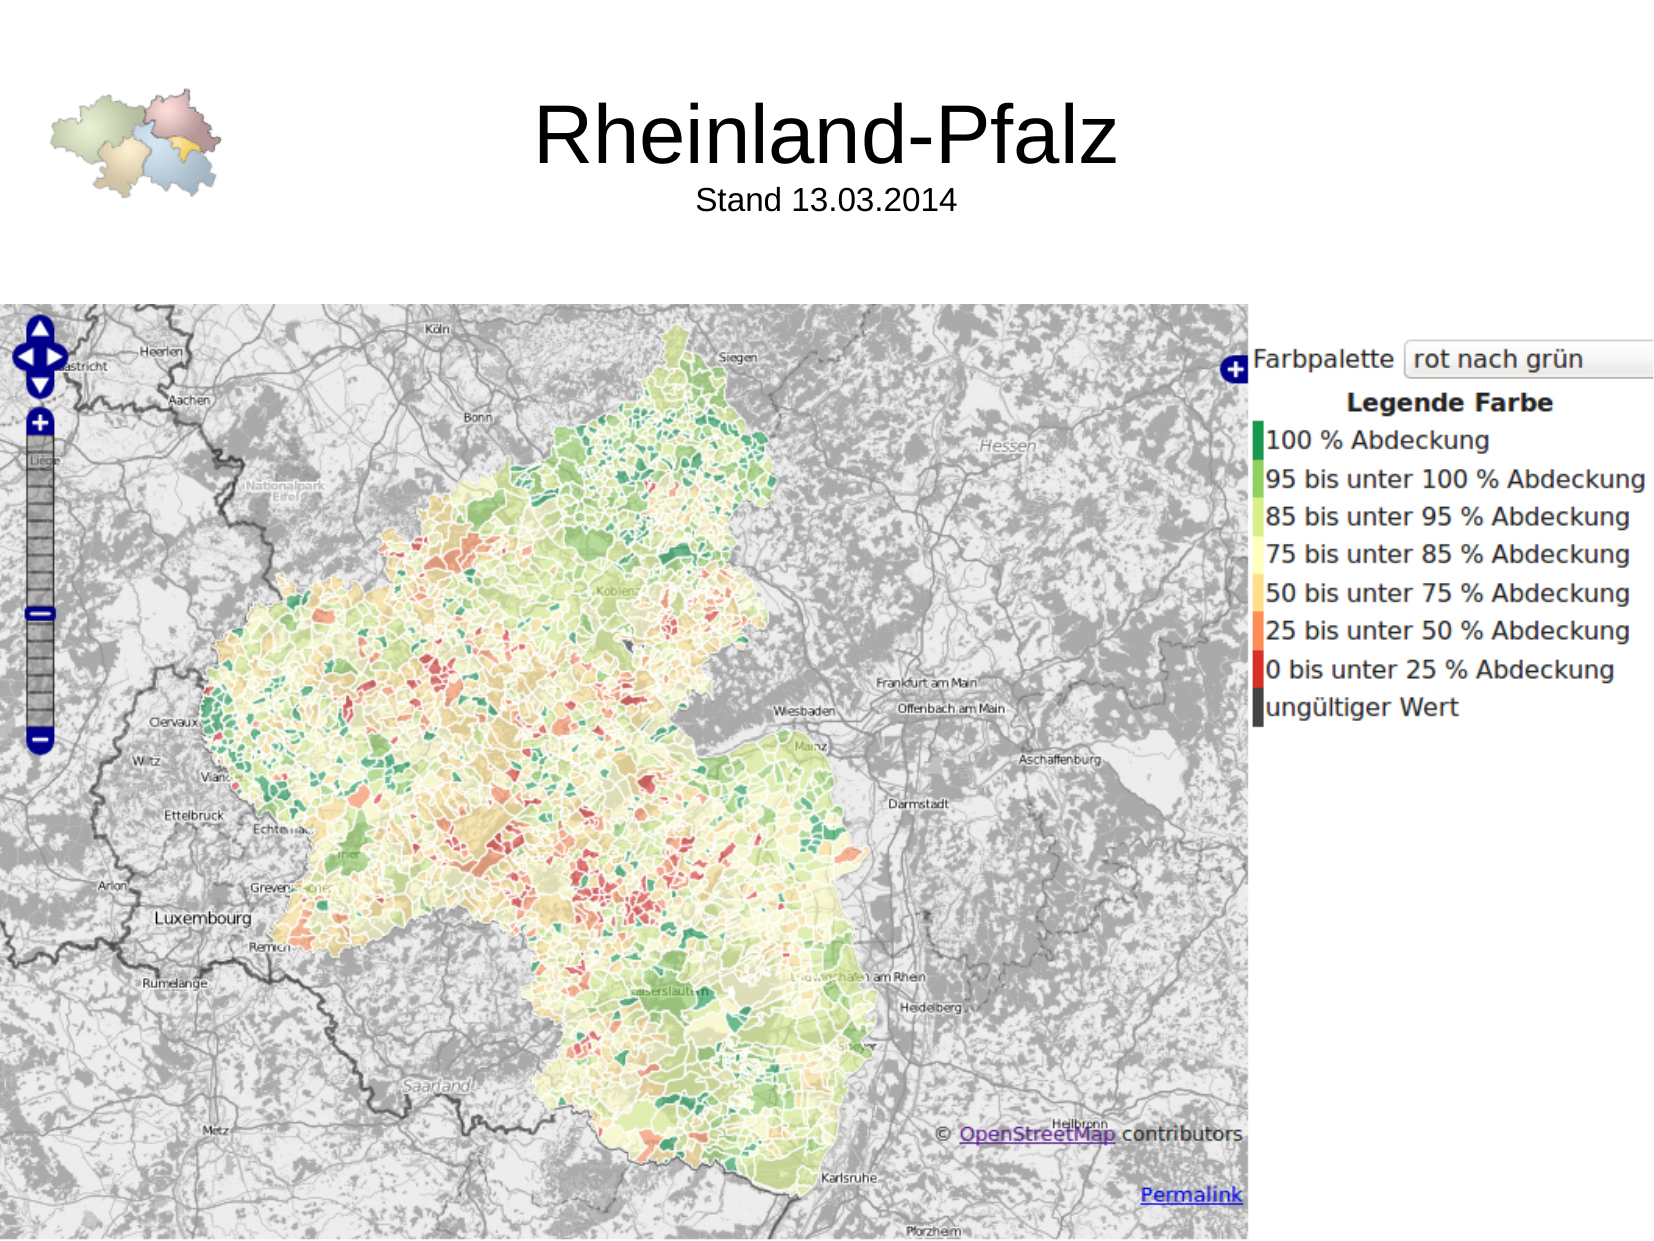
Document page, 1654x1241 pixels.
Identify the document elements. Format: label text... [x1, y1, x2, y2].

picture [11, 68, 250, 225]
title Rheinland-Pfalz Stand 13.03.2014 [82, 49, 1571, 257]
picture [0, 304, 1654, 1241]
